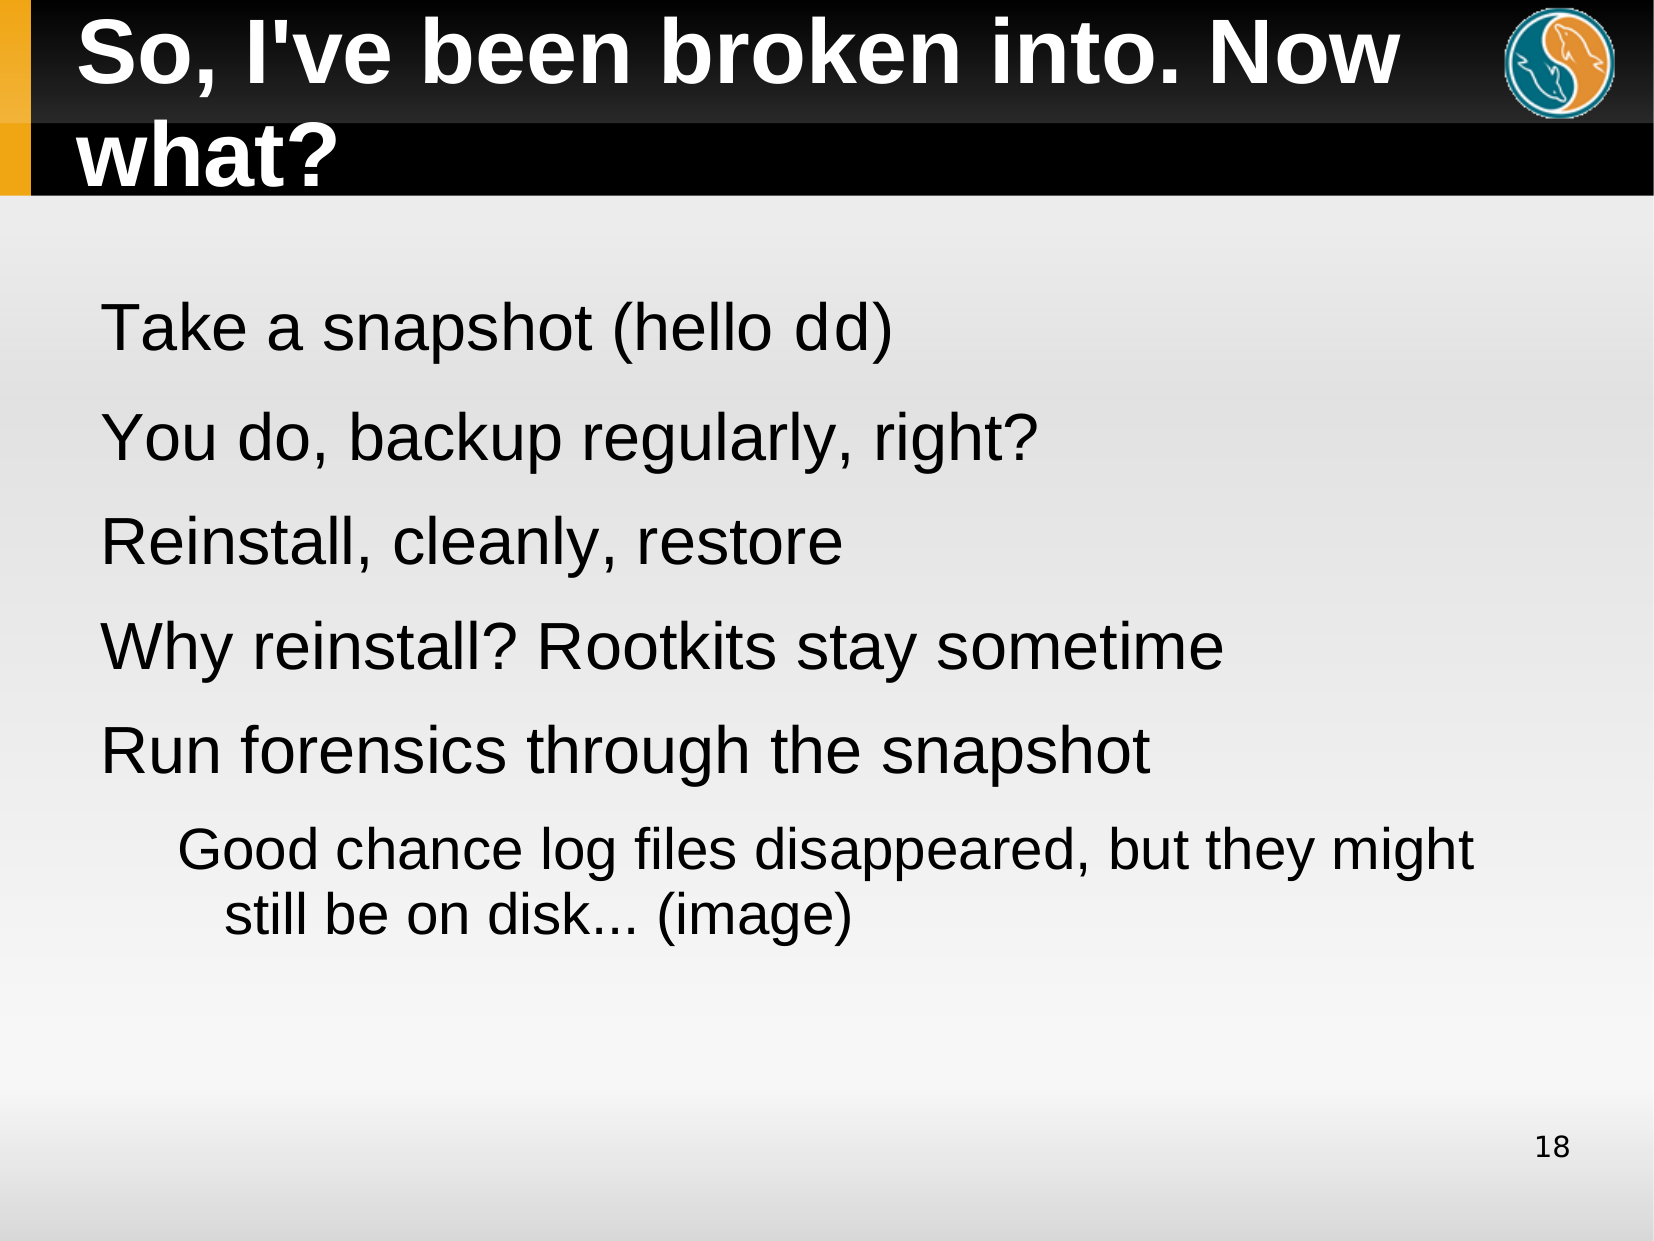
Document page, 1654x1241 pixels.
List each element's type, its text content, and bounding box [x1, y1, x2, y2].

list Take a snapshot (hello dd) You do, backup regularly, right? Reinstall, cleanly, restore Why reinstall? Rootkits stay sometime Run forensics through the snapshot Good chance log files disappeared, but they might still be on disk... (image) [82, 290, 1571, 1094]
picture [0, 0, 1654, 1241]
title So, I've been broken into. Now what? [76, 1, 1565, 207]
